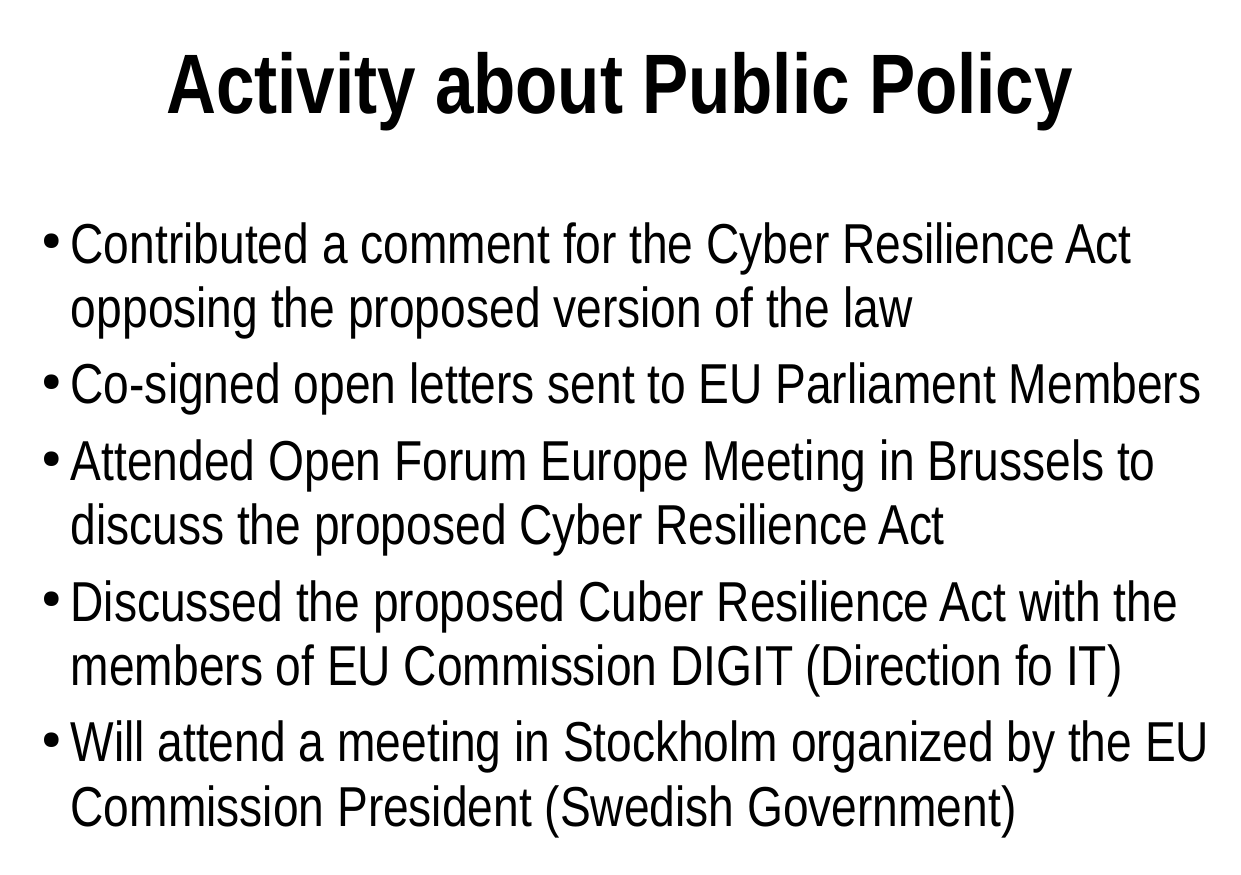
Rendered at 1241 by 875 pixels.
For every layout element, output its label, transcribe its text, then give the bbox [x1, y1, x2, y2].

title Activity about Public Policy [11, 12, 1229, 155]
list Contributed a comment for the Cyber Resilience Act opposing the proposed version of the law Co-signed open letters sent to EU Parliament Members Attended Open Forum Europe Meeting in Brussels to discuss the proposed Cyber Resilience Act Discussed the proposed Cuber Resilience Act with the members of EU Commission DIGIT (Direction fo IT) Will attend a meeting in Stockholm organized by the EU Commission President (Swedish Government) [11, 210, 1229, 863]
